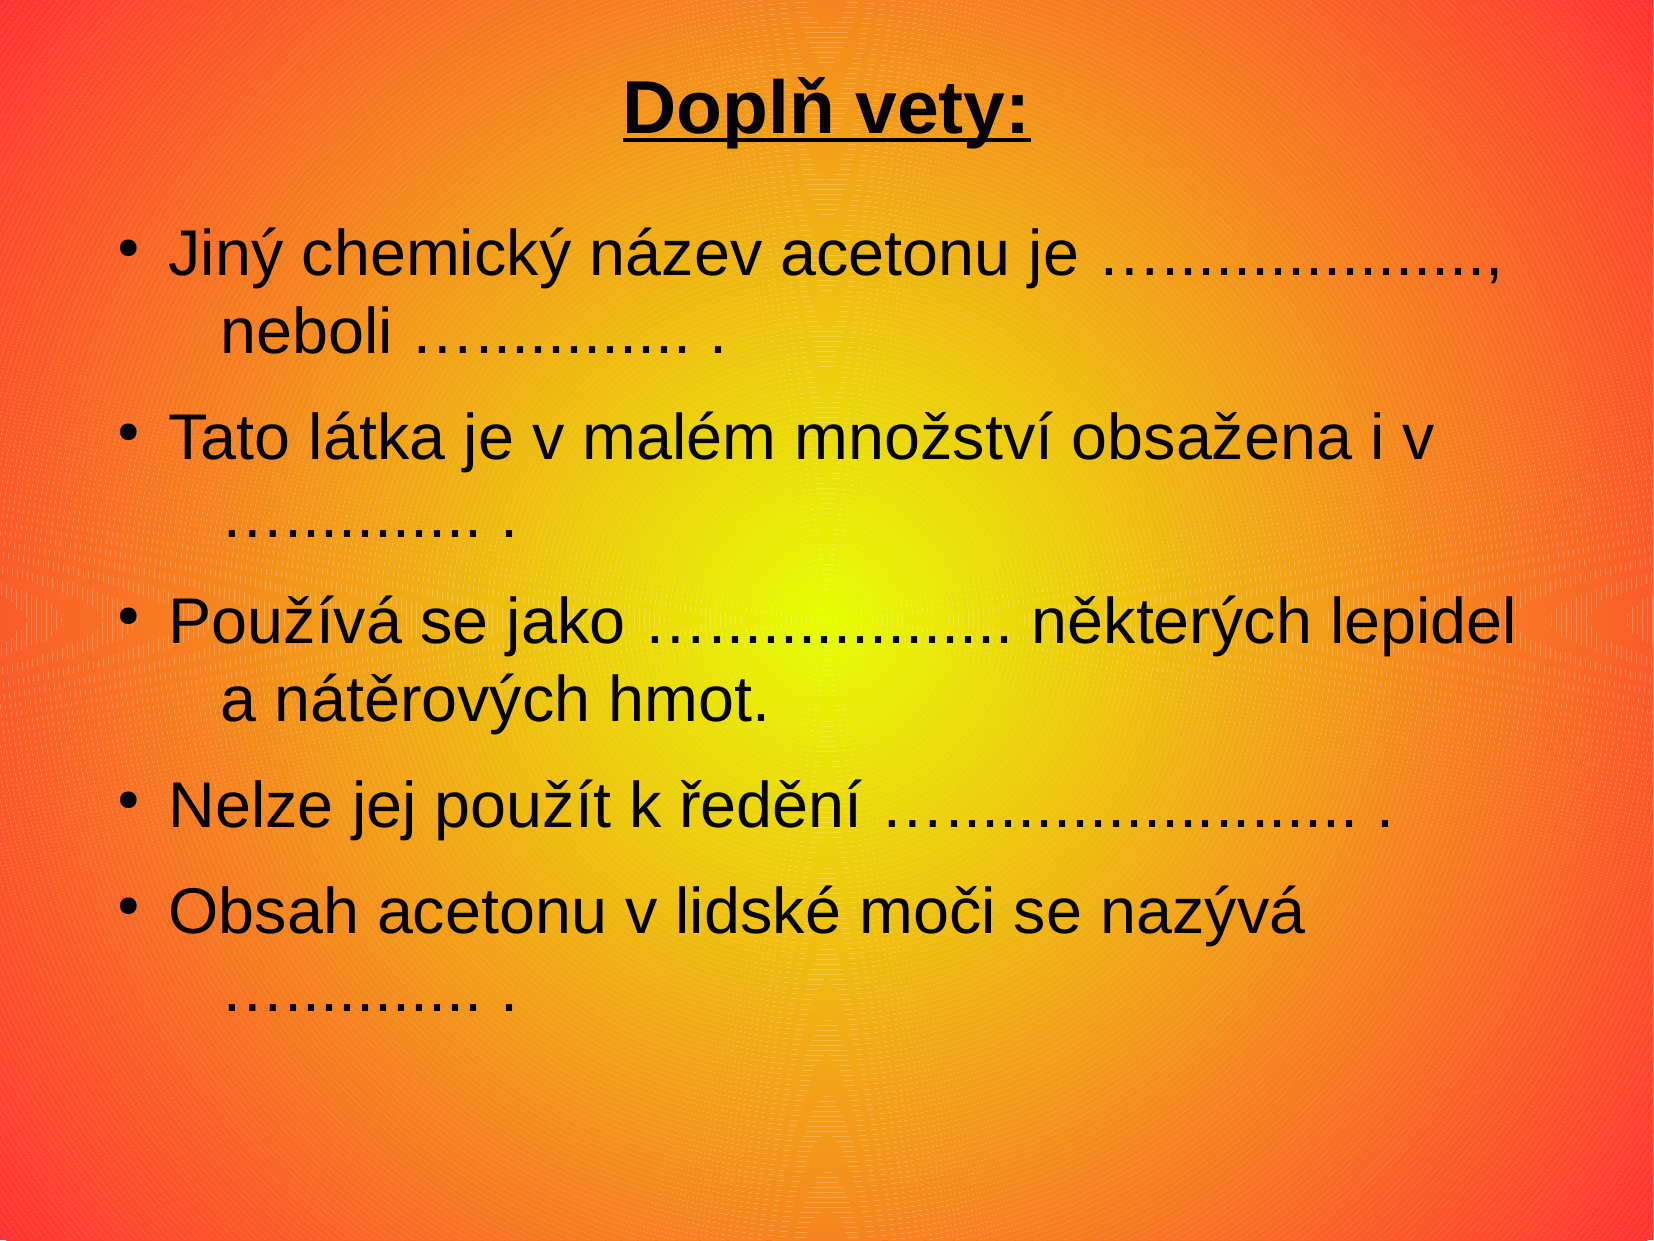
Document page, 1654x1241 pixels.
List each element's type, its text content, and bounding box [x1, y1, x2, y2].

list Jiný chemický název acetonu je ….................., neboli …............ . Tato látka je v malém množství obsažena i v …........... . Používá se jako …................. některých lepidel a nátěrových hmot. Nelze jej použít k ředění …....................... . Obsah acetonu v lidské moči se nazývá …........... . [82, 210, 1571, 1030]
title Doplň vety: [82, 0, 1571, 208]
